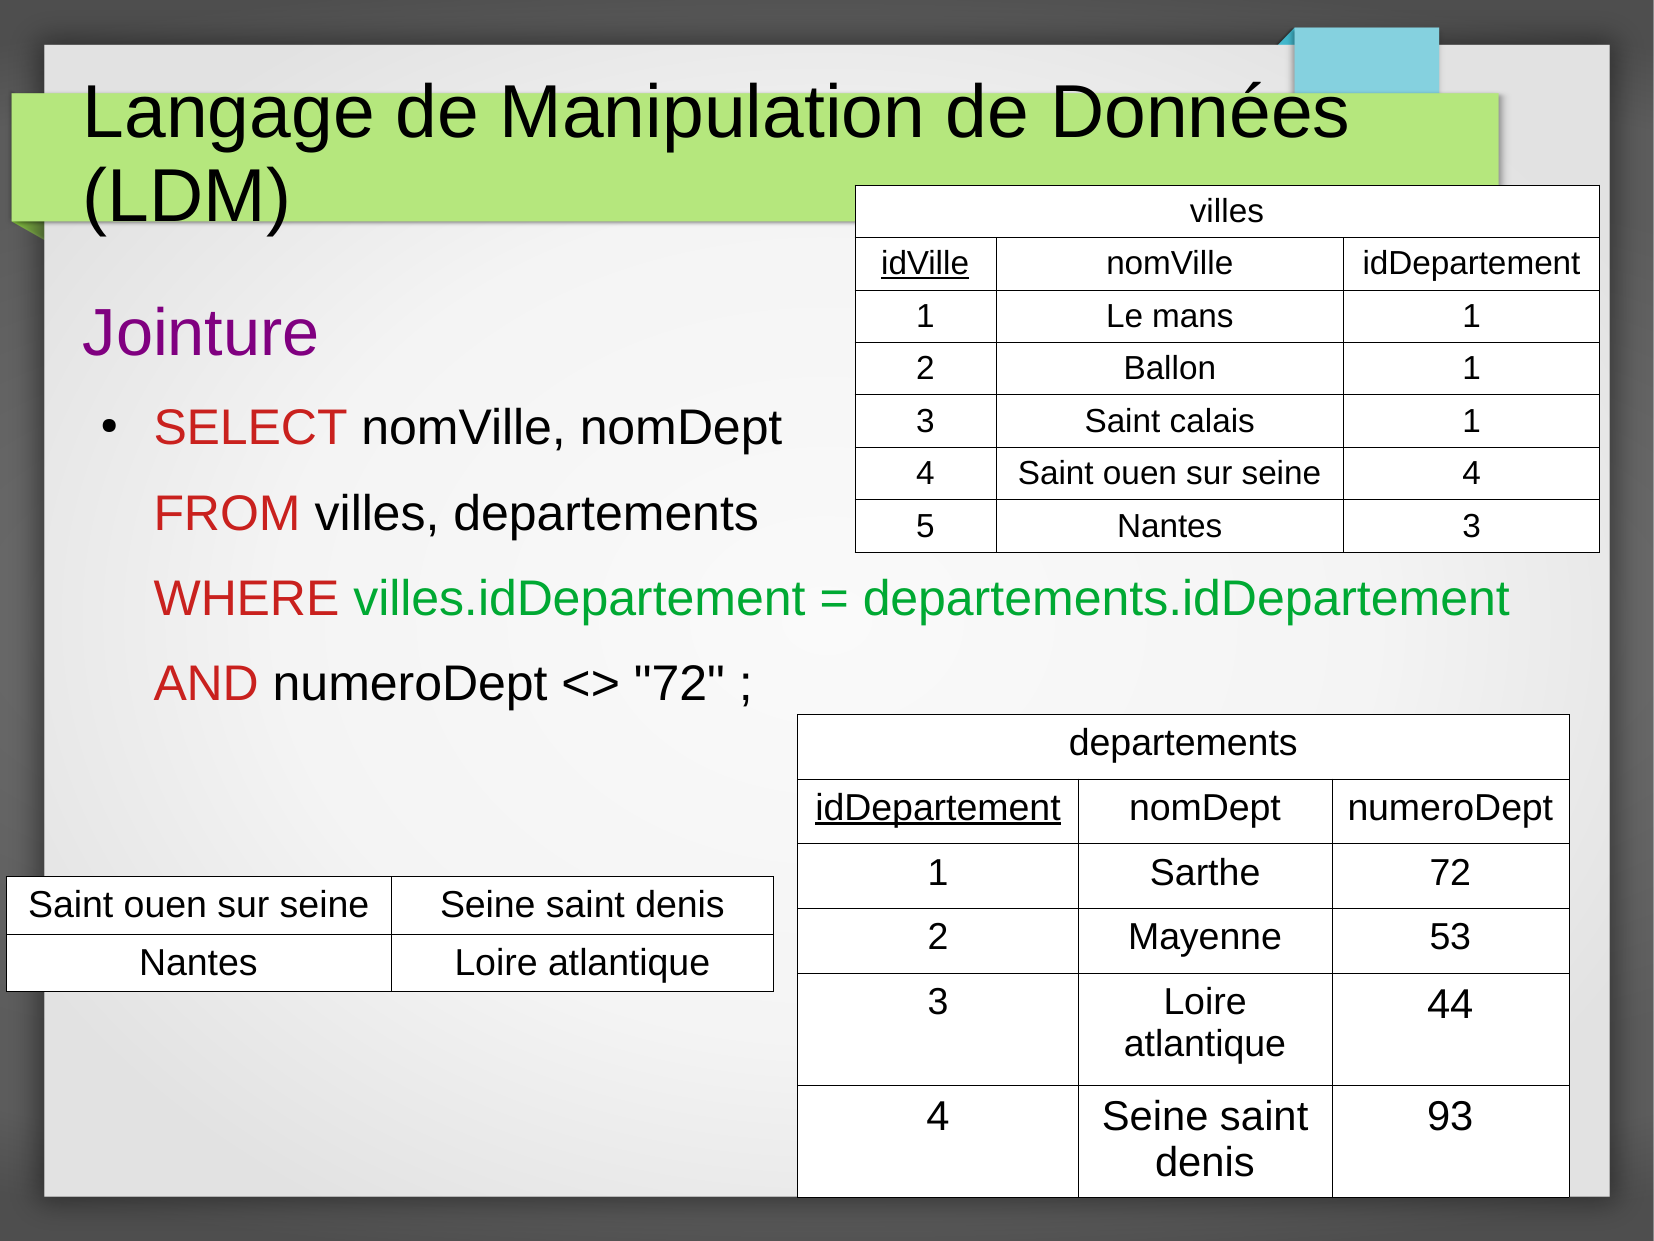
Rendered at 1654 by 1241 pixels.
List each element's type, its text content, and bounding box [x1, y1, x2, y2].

table_cell 4 [856, 448, 996, 499]
table_header Seine saint denis [392, 877, 773, 934]
table_header villes [856, 186, 1599, 237]
table_cell Ballon [997, 343, 1343, 394]
table_cell 3 [1344, 500, 1599, 552]
table_cell Saint ouen sur seine [997, 448, 1343, 499]
table_header departements [798, 715, 1569, 779]
table_cell 4 [798, 1086, 1078, 1197]
table_cell 5 [856, 500, 996, 552]
table_cell nomDept [1079, 780, 1332, 843]
table_cell Loire atlantique [1079, 974, 1332, 1085]
table_cell Mayenne [1079, 909, 1332, 973]
table_cell 1 [1344, 291, 1599, 342]
table_cell Nantes [7, 935, 391, 991]
table_cell Seine saint denis [1079, 1086, 1332, 1197]
table_cell 4 [1344, 448, 1599, 499]
table_cell 1 [1344, 343, 1599, 394]
table_cell idDepartement [798, 780, 1078, 843]
table_cell 2 [856, 343, 996, 394]
table_cell Le mans [997, 291, 1343, 342]
table_cell Loire atlantique [392, 935, 773, 991]
table_cell numeroDept [1333, 780, 1569, 843]
table_cell 1 [798, 844, 1078, 908]
table_cell Saint calais [997, 395, 1343, 447]
table_cell Nantes [997, 500, 1343, 552]
table_cell 53 [1333, 909, 1569, 973]
table_cell 1 [1344, 395, 1599, 447]
table_cell 44 [1333, 974, 1569, 1085]
table_cell nomVille [997, 238, 1343, 290]
table_cell 93 [1333, 1086, 1569, 1197]
table_header Saint ouen sur seine [7, 877, 391, 934]
table_cell 72 [1333, 844, 1569, 908]
table_cell Sarthe [1079, 844, 1332, 908]
table_cell 2 [798, 909, 1078, 973]
title Langage de Manipulation de Données (LDM) [82, 49, 1571, 257]
table_cell 3 [798, 974, 1078, 1085]
picture [0, 0, 1654, 1241]
table_cell 3 [856, 395, 996, 447]
list Jointure SELECT nomVille, nomDept FROM villes, departements WHERE villes.idDepartement = departements.idDepartement AND numeroDept <> "72" ; [82, 295, 1571, 1015]
table_cell idVille [856, 238, 996, 290]
table_cell idDepartement [1344, 238, 1599, 290]
table_cell 1 [856, 291, 996, 342]
